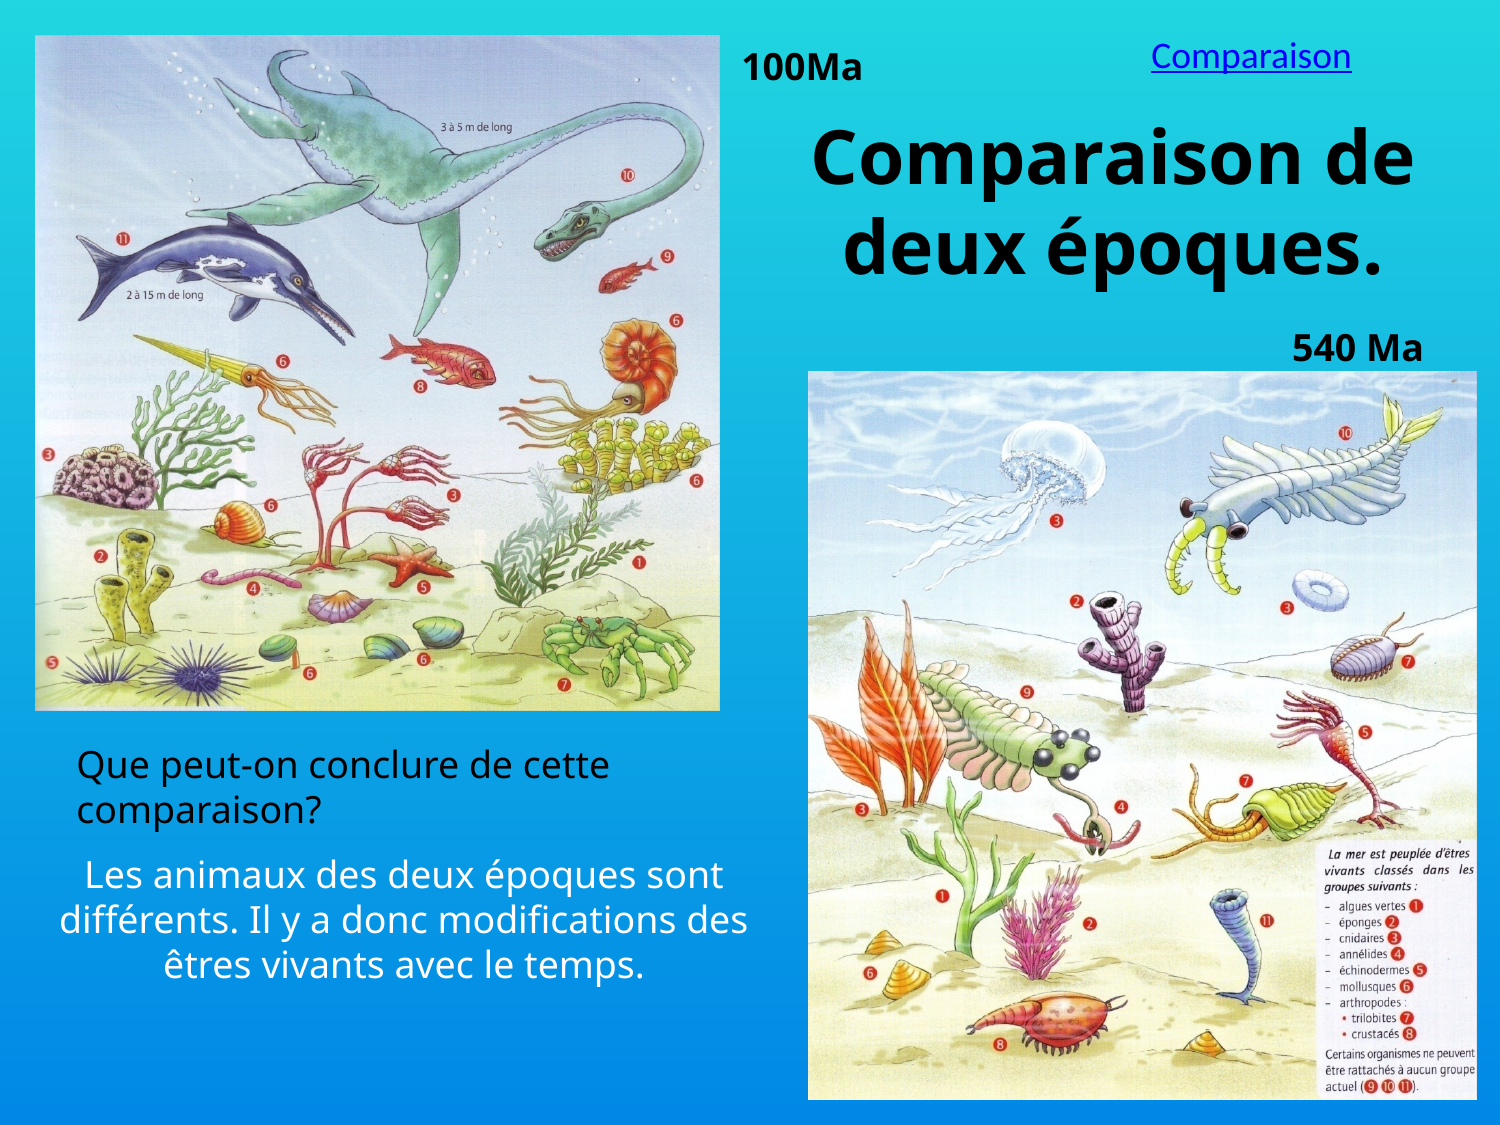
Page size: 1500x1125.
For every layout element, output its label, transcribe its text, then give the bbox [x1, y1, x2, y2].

text_box Que peut-on conclure de cette comparaison? [61, 733, 801, 838]
picture [0, 35, 1500, 1100]
text_box 100Ma [726, 35, 985, 95]
title Comparaison de deux époques. [750, 35, 1477, 364]
text_box Comparaison [1136, 23, 1395, 84]
text_box 540 Ma [1277, 316, 1477, 377]
text_box Les animaux des deux époques sont différents. Il y a donc modifications des êtres vivants avec le temps. [23, 843, 786, 994]
